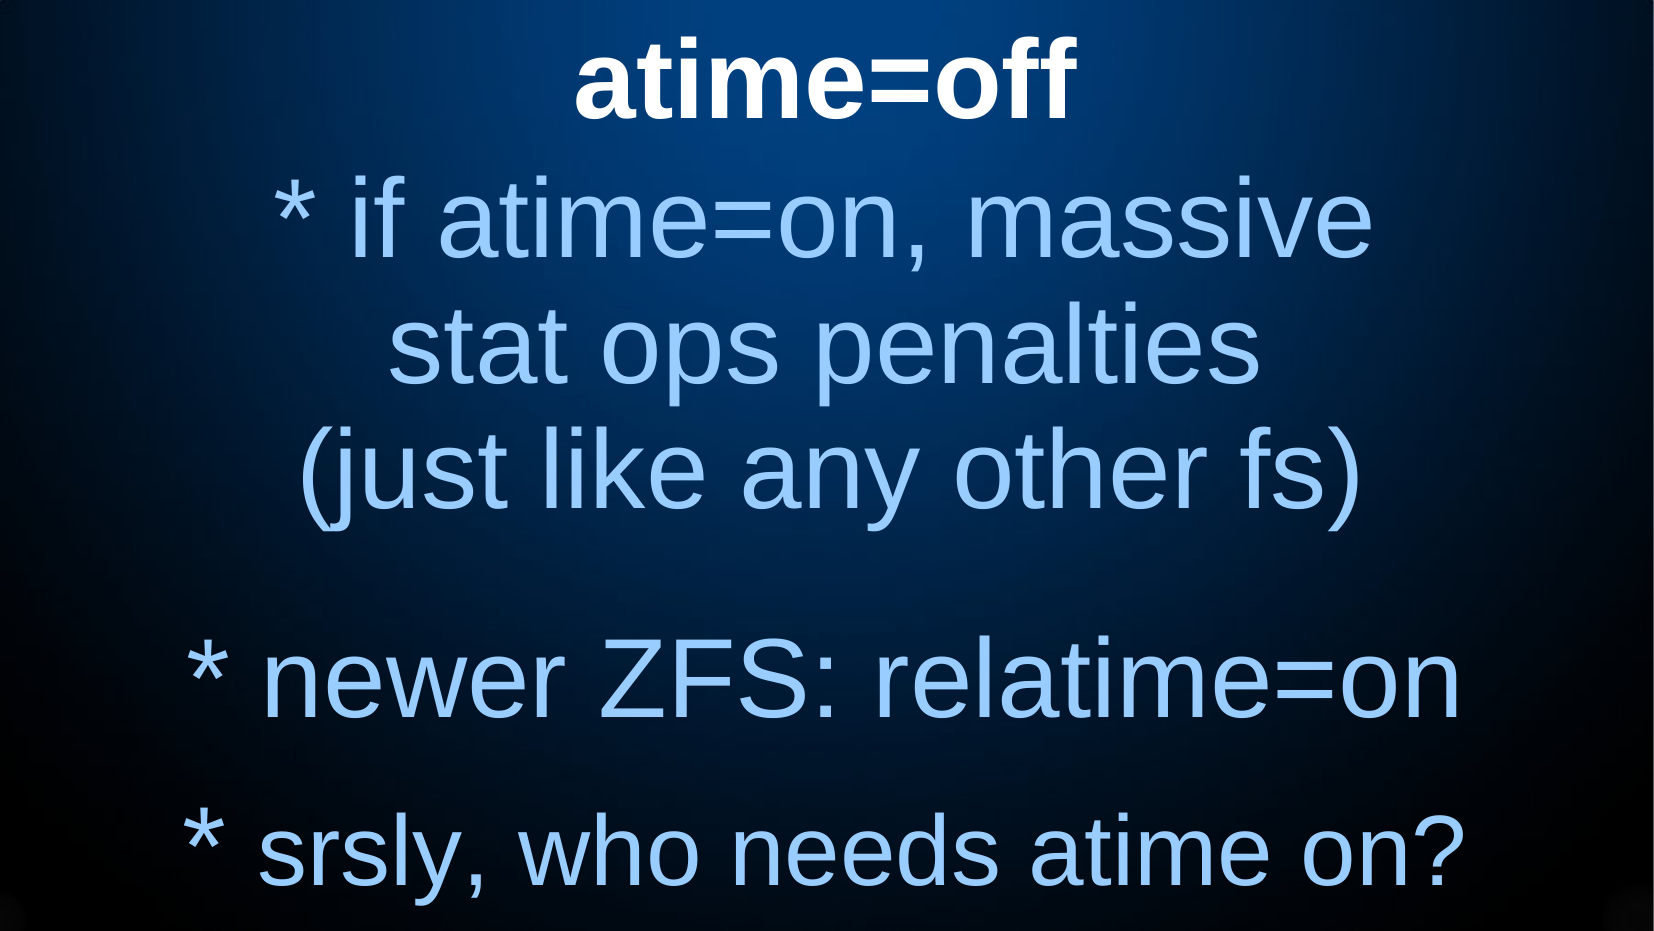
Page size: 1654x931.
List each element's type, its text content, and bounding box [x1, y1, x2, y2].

title atime=off [0, 2, 1651, 158]
title * if atime=on, massive stat ops penalties (just like any other fs) * newer ZFS: relatime=on * srsly, who needs atime on? [15, 155, 1636, 910]
picture [0, 0, 1654, 931]
